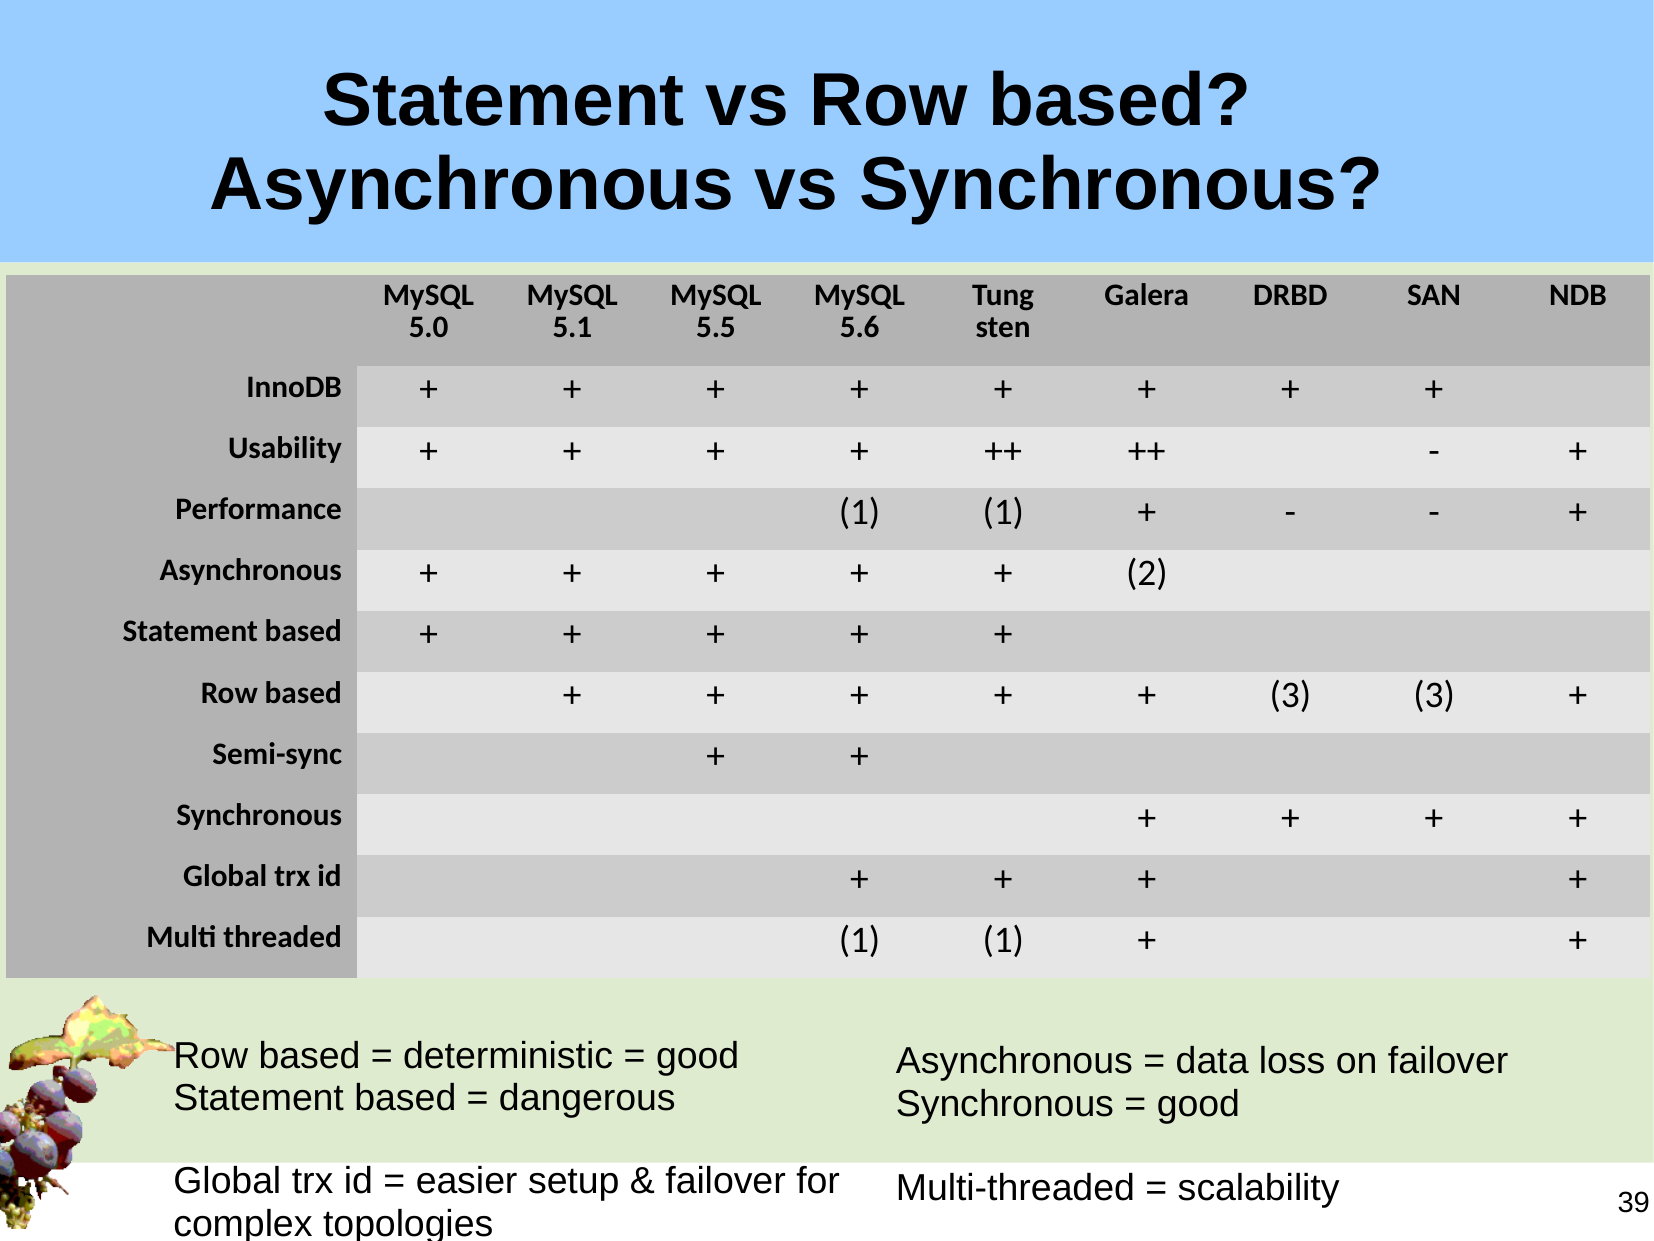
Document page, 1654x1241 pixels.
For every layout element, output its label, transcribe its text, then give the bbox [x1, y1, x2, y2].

table_cell [1362, 550, 1506, 611]
list Row based = deterministic = good Statement based = dangerous Global trx id = easier setup & failover for complex topologies [102, 1034, 890, 1241]
table_cell (3) [1362, 672, 1506, 733]
table_cell + [644, 611, 788, 672]
table_cell + [1075, 917, 1219, 978]
table_cell [500, 917, 644, 978]
table_cell Usability [6, 427, 357, 488]
table_header Galera [1075, 275, 1219, 366]
table_cell + [1219, 366, 1362, 427]
table_cell [1362, 611, 1506, 672]
table_cell [500, 488, 644, 550]
table_cell + [1506, 917, 1650, 978]
table_header SAN [1362, 275, 1506, 366]
table_cell [1362, 917, 1506, 978]
table_cell + [1075, 855, 1219, 917]
table_cell + [1362, 794, 1506, 855]
table_cell + [1506, 488, 1650, 550]
table_cell [1075, 611, 1219, 672]
table_cell [1362, 733, 1506, 794]
table_cell + [788, 855, 931, 917]
table_cell + [1506, 427, 1650, 488]
table_cell (3) [1219, 672, 1362, 733]
table_cell [1506, 550, 1650, 611]
table_cell + [357, 427, 500, 488]
table_cell (1) [931, 917, 1075, 978]
table_cell [644, 855, 788, 917]
table_cell [1506, 733, 1650, 794]
table_cell Synchronous [6, 794, 357, 855]
table_cell [1219, 550, 1362, 611]
table_cell + [500, 672, 644, 733]
table_cell [931, 794, 1075, 855]
table_cell Semi-sync [6, 733, 357, 794]
title Statement vs Row based? Asynchronous vs Synchronous? [82, 37, 1512, 246]
table_cell + [644, 733, 788, 794]
table_cell InnoDB [6, 366, 357, 427]
table_cell [357, 794, 500, 855]
table_header MySQL 5.5 [644, 275, 788, 366]
table_cell [357, 672, 500, 733]
table_cell + [357, 611, 500, 672]
table_cell + [931, 672, 1075, 733]
table_cell + [644, 427, 788, 488]
table_cell [644, 794, 788, 855]
table_header MySQL 5.0 [357, 275, 500, 366]
table_cell [500, 794, 644, 855]
table_cell [1506, 611, 1650, 672]
list Asynchronous = data loss on failover Synchronous = good Multi-threaded = scalability [825, 1039, 1613, 1208]
table_cell (1) [788, 917, 931, 978]
table_cell + [357, 550, 500, 611]
table_header MySQL 5.6 [788, 275, 931, 366]
table_cell [500, 733, 644, 794]
table_cell + [500, 611, 644, 672]
table_cell Global trx id [6, 855, 357, 917]
table_cell + [500, 366, 644, 427]
table_cell + [644, 672, 788, 733]
table_cell + [500, 427, 644, 488]
table_header DRBD [1219, 275, 1362, 366]
table_cell [1075, 733, 1219, 794]
table_cell [644, 917, 788, 978]
table_cell + [788, 611, 931, 672]
table_cell [1219, 855, 1362, 917]
table_cell + [1075, 366, 1219, 427]
table_cell - [1362, 427, 1506, 488]
table_cell Performance [6, 488, 357, 550]
table_cell + [788, 366, 931, 427]
table_cell [1219, 427, 1362, 488]
table_header Tung sten [931, 275, 1075, 366]
table_cell + [931, 855, 1075, 917]
table_cell [1506, 366, 1650, 427]
table_cell [357, 917, 500, 978]
table_header MySQL 5.1 [500, 275, 644, 366]
table_cell Multi threaded [6, 917, 357, 978]
picture [0, 990, 188, 1229]
table_header [6, 275, 357, 366]
table_cell Row based [6, 672, 357, 733]
table_cell Asynchronous [6, 550, 357, 611]
table_header NDB [1506, 275, 1650, 366]
table_cell + [1506, 672, 1650, 733]
table_cell + [1075, 488, 1219, 550]
table_cell + [1075, 672, 1219, 733]
table_cell + [788, 672, 931, 733]
table_cell [357, 488, 500, 550]
table_cell - [1219, 488, 1362, 550]
table_cell [1219, 733, 1362, 794]
table_cell [644, 488, 788, 550]
table_cell Statement based [6, 611, 357, 672]
table_cell [357, 855, 500, 917]
table_cell + [1362, 366, 1506, 427]
table_cell + [788, 427, 931, 488]
table_cell + [500, 550, 644, 611]
table_cell [500, 855, 644, 917]
table_cell ++ [931, 427, 1075, 488]
table_cell (2) [1075, 550, 1219, 611]
table_cell ++ [1075, 427, 1219, 488]
table_cell + [931, 611, 1075, 672]
table_cell + [931, 366, 1075, 427]
table_cell - [1362, 488, 1506, 550]
table_cell + [788, 550, 931, 611]
table_cell + [644, 550, 788, 611]
table_cell + [1506, 794, 1650, 855]
table_cell + [931, 550, 1075, 611]
table_cell + [357, 366, 500, 427]
table_cell + [1075, 794, 1219, 855]
table_cell + [644, 366, 788, 427]
table_cell [1362, 855, 1506, 917]
table_cell [1219, 611, 1362, 672]
table_cell [931, 733, 1075, 794]
table_cell [357, 733, 500, 794]
table_cell [788, 794, 931, 855]
table_cell (1) [931, 488, 1075, 550]
table_cell [1219, 917, 1362, 978]
table_cell (1) [788, 488, 931, 550]
table_cell + [788, 733, 931, 794]
table_cell + [1219, 794, 1362, 855]
table_cell + [1506, 855, 1650, 917]
